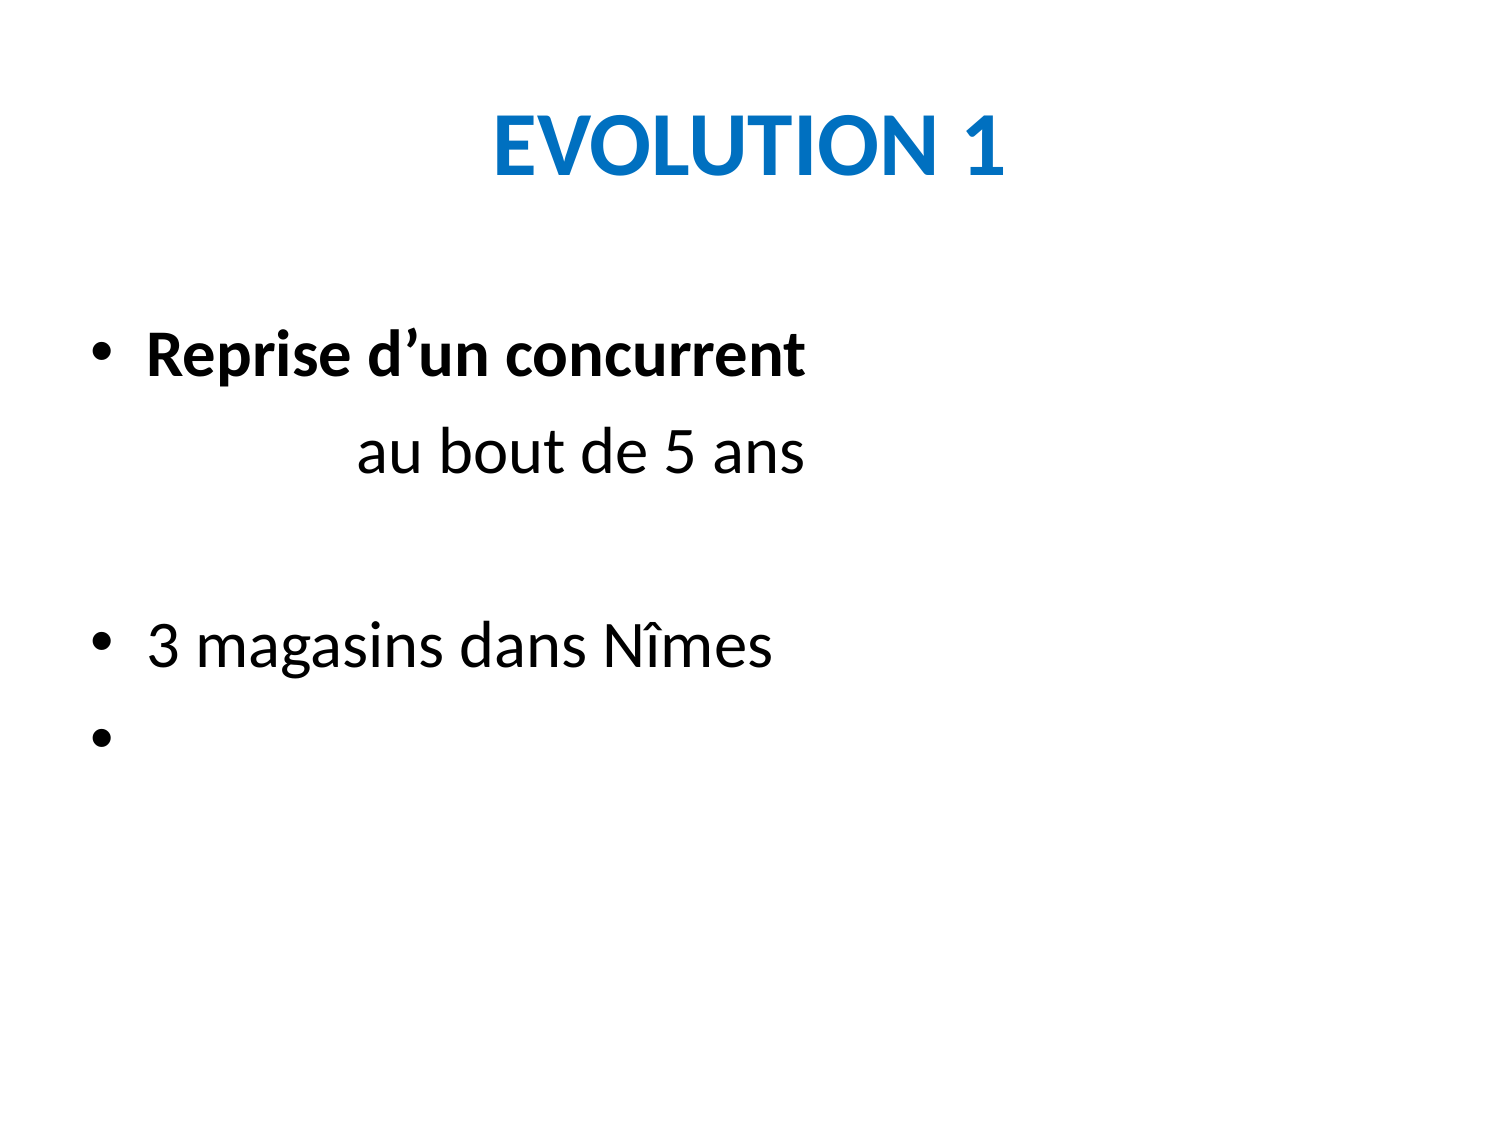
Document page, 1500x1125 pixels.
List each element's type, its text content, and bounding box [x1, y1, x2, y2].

title EVOLUTION 1 [75, 45, 1426, 233]
list Reprise d’un concurrent au bout de 5 ans 3 magasins dans Nîmes [75, 302, 1426, 894]
